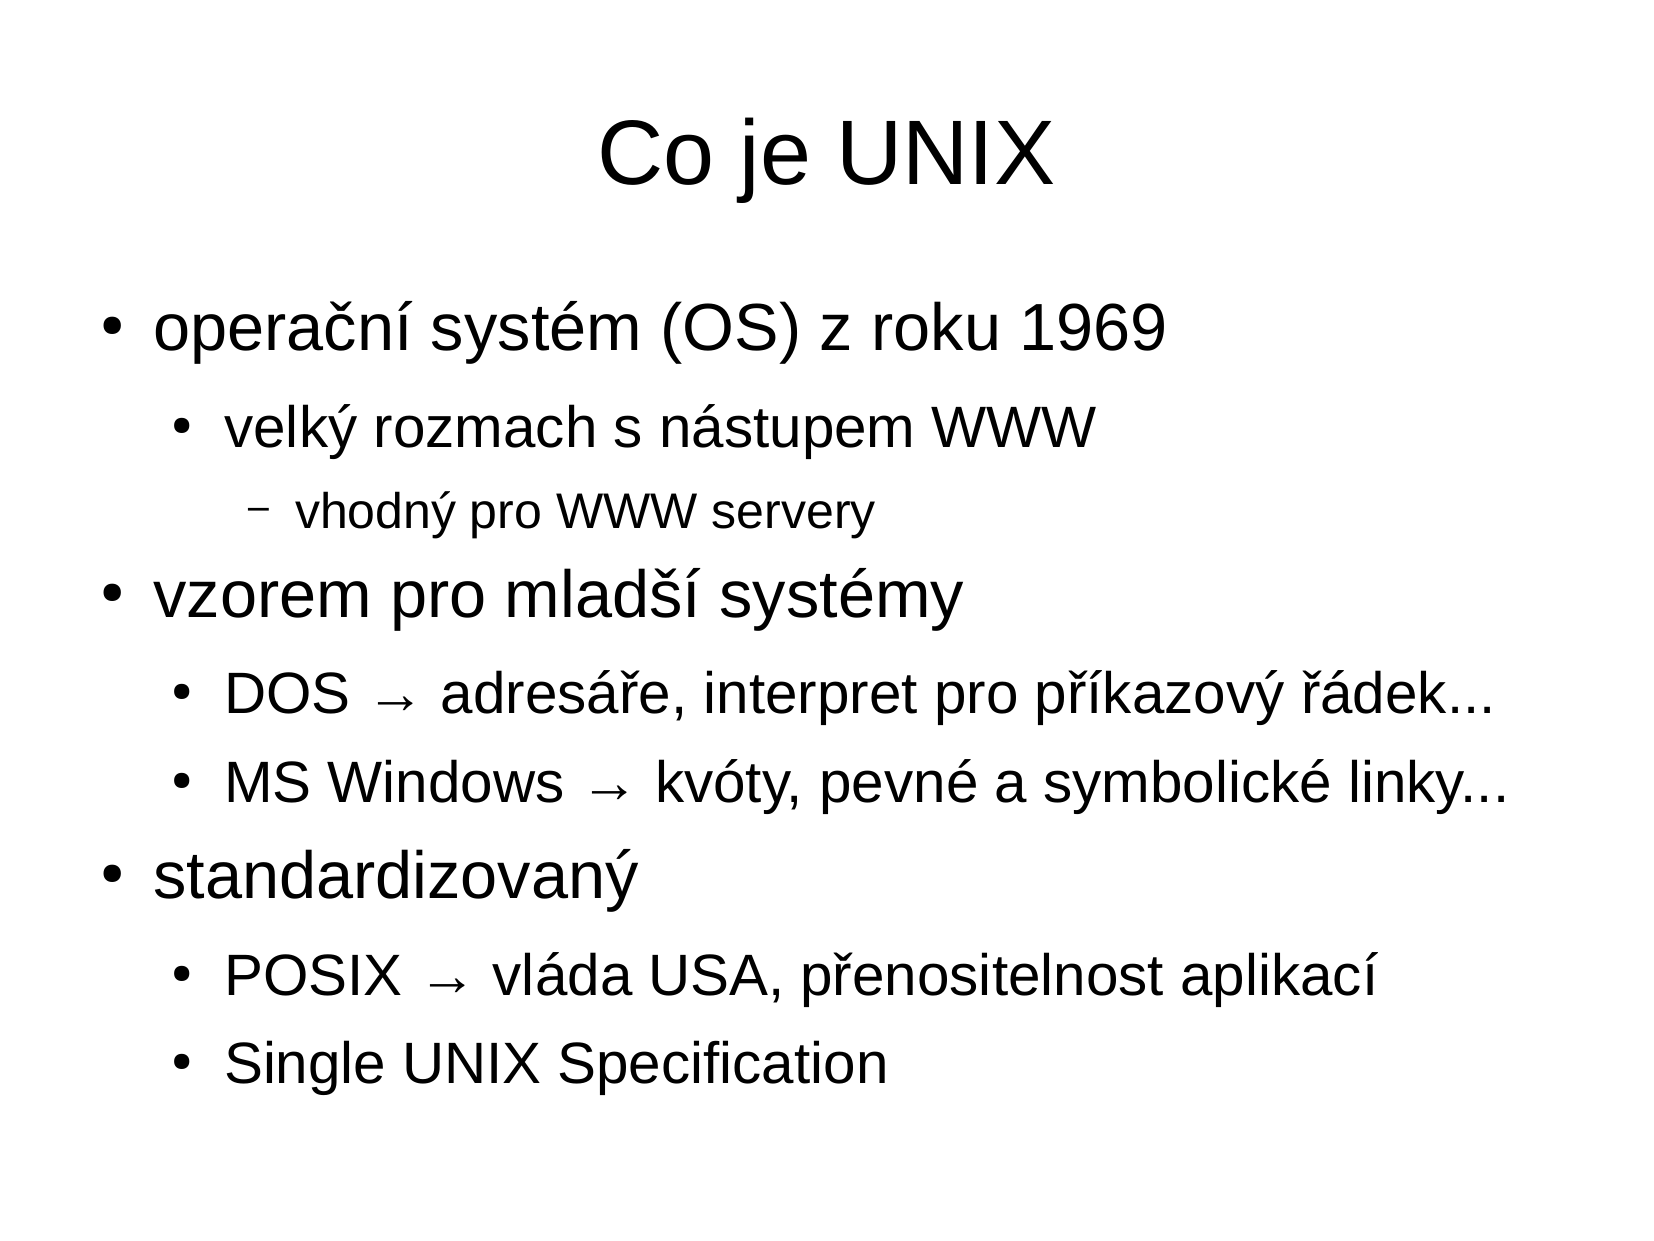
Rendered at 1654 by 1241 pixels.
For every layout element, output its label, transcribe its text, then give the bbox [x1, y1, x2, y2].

list operační systém (OS) z roku 1969 velký rozmach s nástupem WWW vhodný pro WWW servery vzorem pro mladší systémy DOS → adresáře, interpret pro příkazový řádek... MS Windows → kvóty, pevné a symbolické linky... standardizovaný POSIX → vláda USA, přenositelnost aplikací Single UNIX Specification [82, 290, 1571, 1097]
title Co je UNIX [82, 56, 1571, 250]
